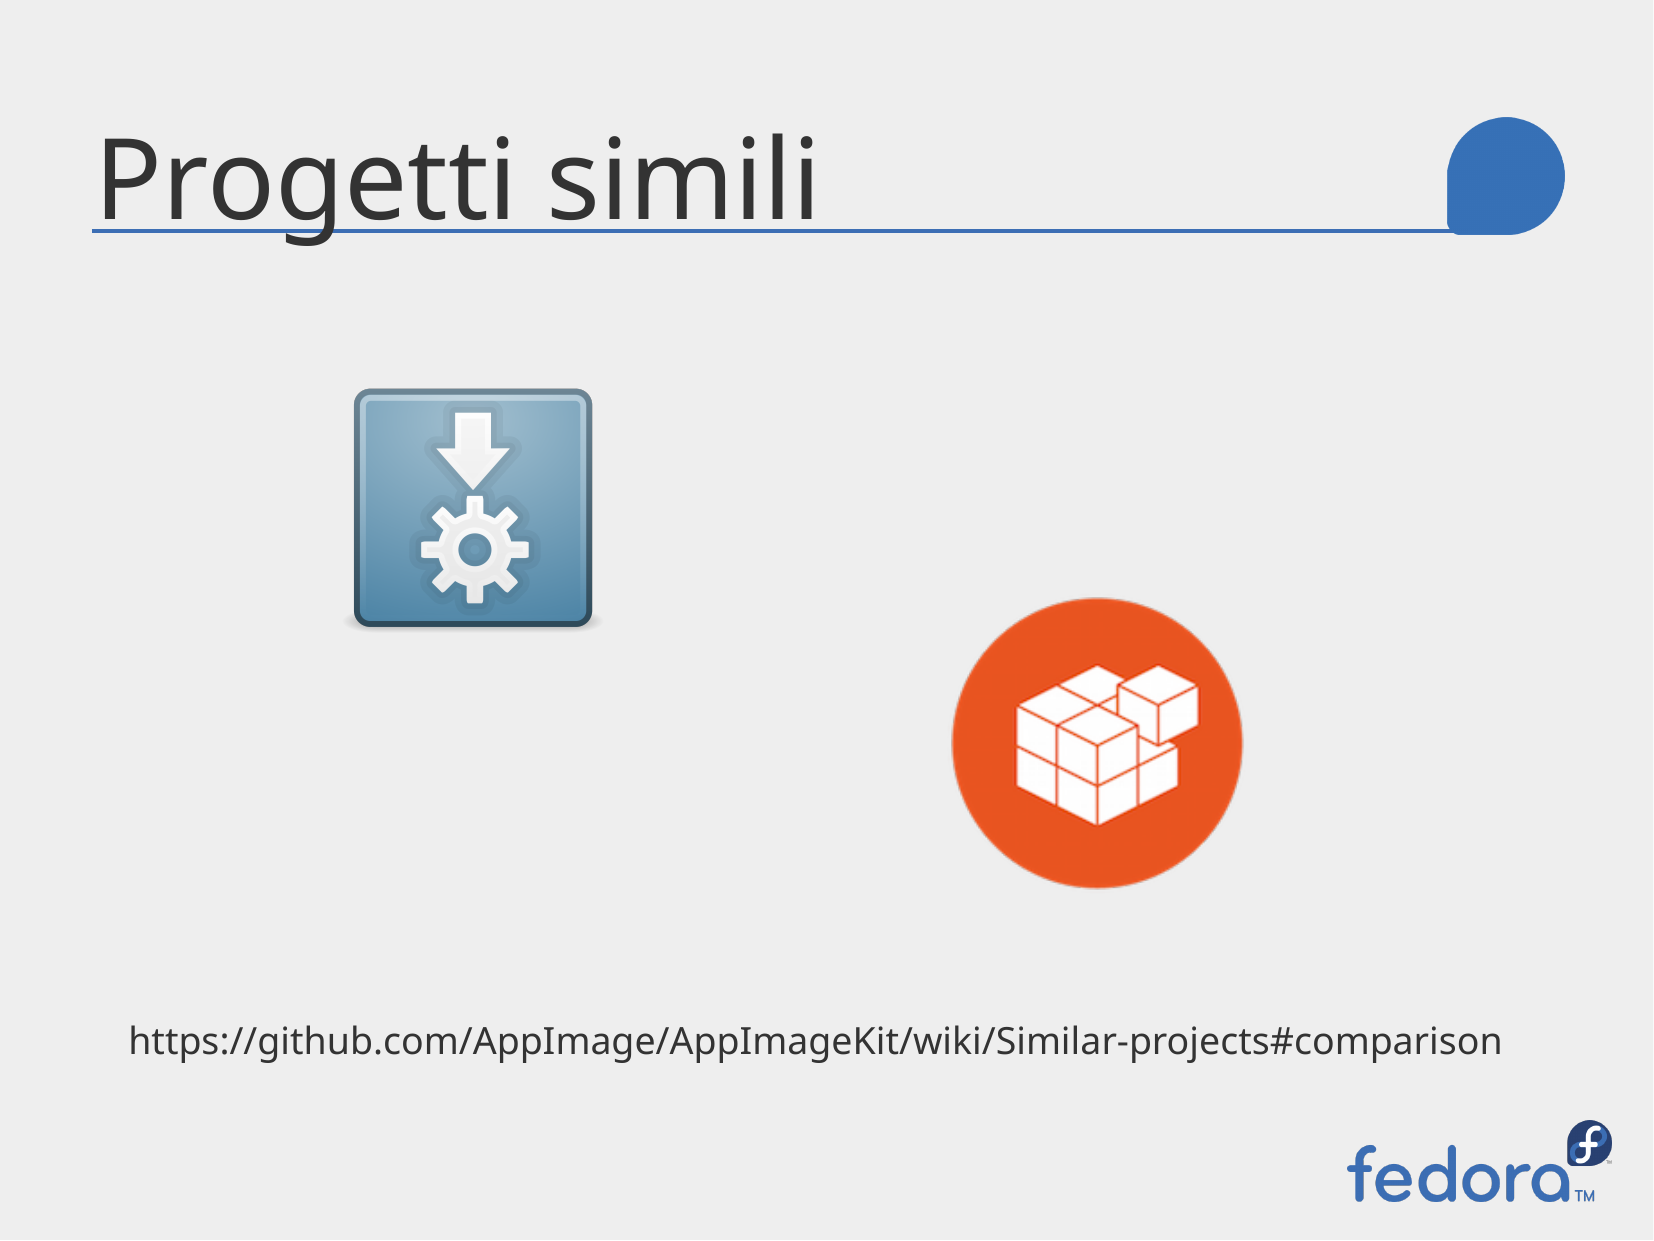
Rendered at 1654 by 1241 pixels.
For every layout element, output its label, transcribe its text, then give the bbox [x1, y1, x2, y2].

picture [1347, 1120, 1612, 1202]
title Progetti simili [94, 100, 1426, 251]
text_box https://github.com/AppImage/AppImageKit/wiki/Similar-projects#comparison [113, 1006, 1540, 1066]
picture [1447, 117, 1565, 235]
picture [925, 571, 1262, 915]
picture [330, 359, 616, 645]
